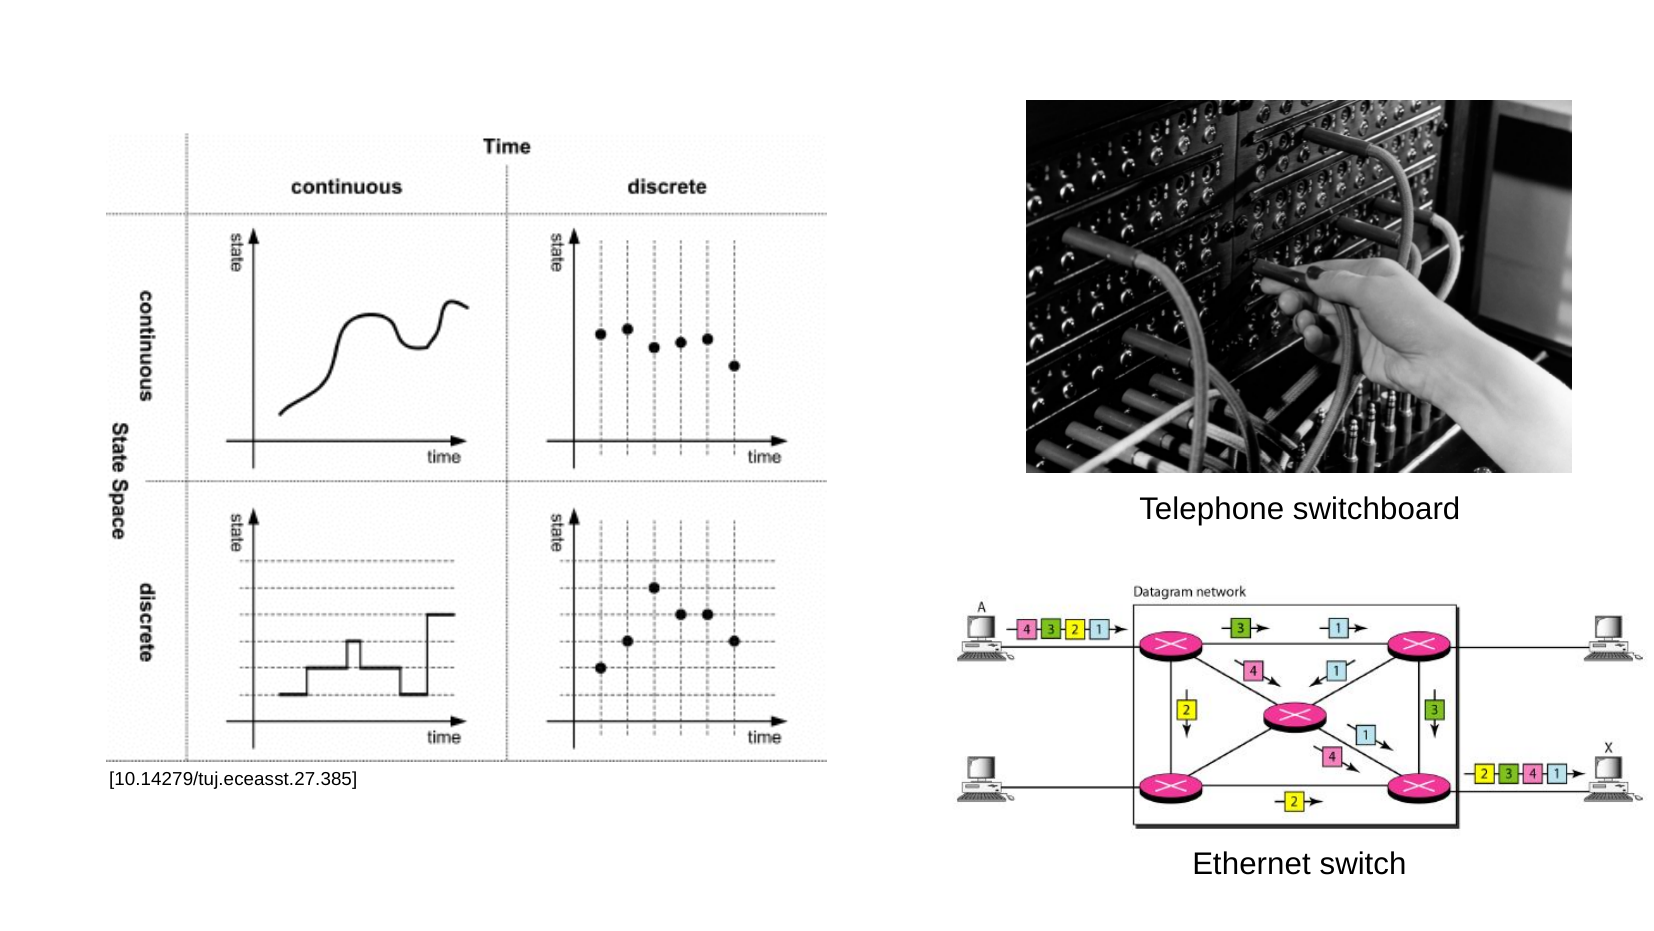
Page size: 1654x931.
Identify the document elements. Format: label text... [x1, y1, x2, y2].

picture [944, 551, 1654, 869]
picture [1026, 100, 1572, 473]
text_box Telephone switchboard [1124, 484, 1474, 534]
picture [106, 132, 827, 762]
text_box Ethernet switch [1177, 838, 1421, 889]
text_box [10.14279/tuj.eceasst.27.385] [94, 761, 372, 798]
